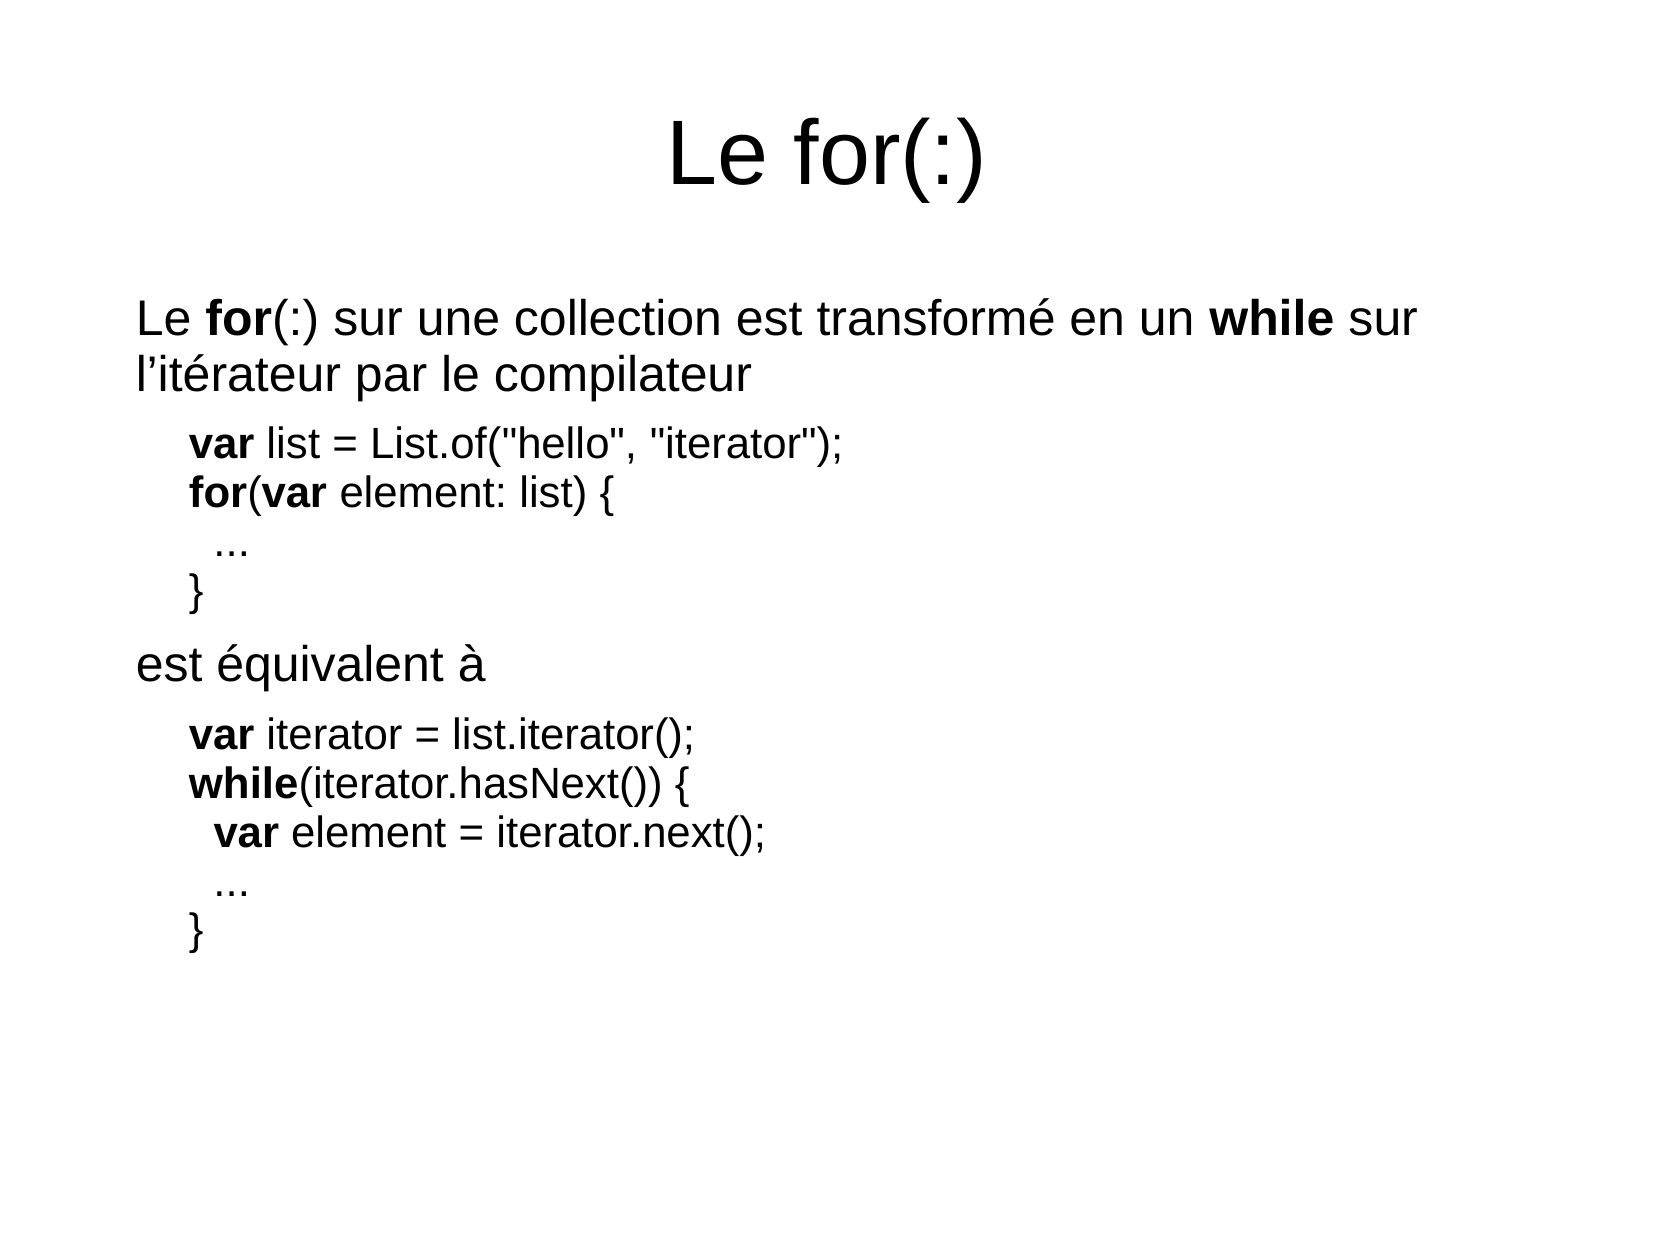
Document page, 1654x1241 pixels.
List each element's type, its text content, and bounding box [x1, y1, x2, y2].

title Le for(:) [82, 49, 1571, 257]
list Le for(:) sur une collection est transformé en un while sur l’itérateur par le compilateur var list = List.of("hello", "iterator"); for(var element: list) { ... } est équivalent à var iterator = list.iterator(); while(iterator.hasNext()) { var element = iterator.next(); ... } [82, 290, 1571, 961]
